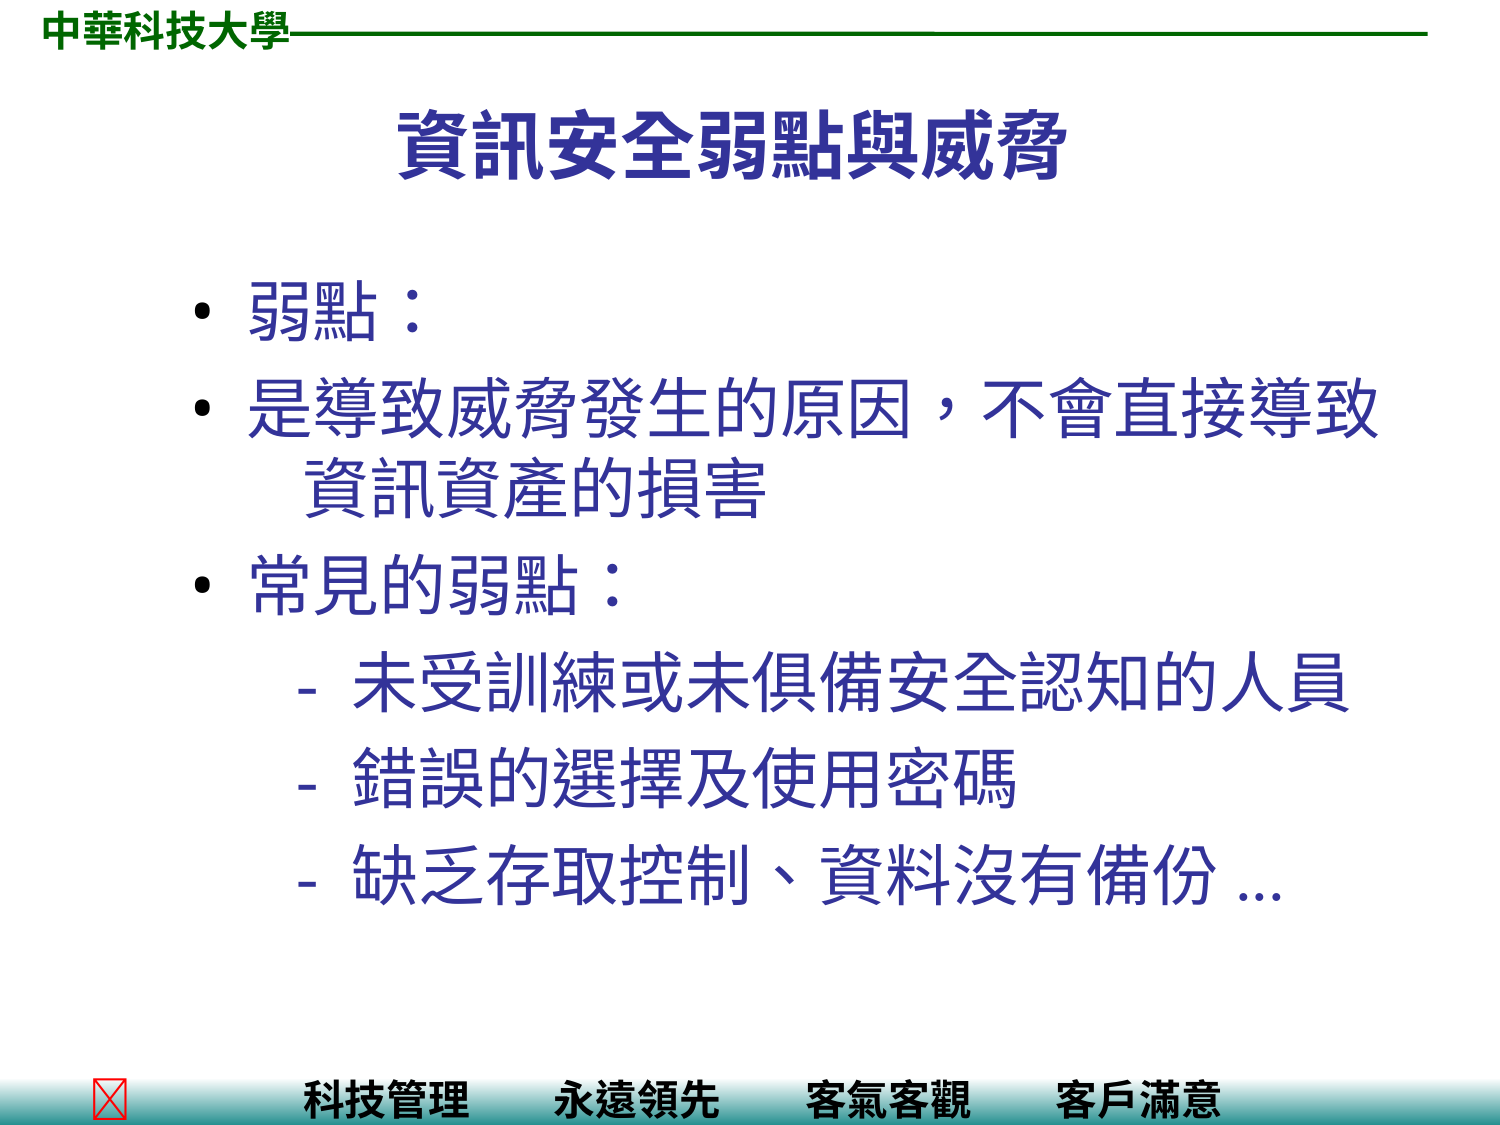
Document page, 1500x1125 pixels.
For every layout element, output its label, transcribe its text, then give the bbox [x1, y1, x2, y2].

list 弱點： 是導致威脅發生的原因，不會直接導致資訊資產的損害 常見的弱點： - 未受訓練或未俱備安全認知的人員 - 錯誤的選擇及使用密碼 - 缺乏存取控制、資料沒有備份... [174, 262, 1426, 1005]
title 資訊安全弱點與威脅 [75, 50, 1426, 238]
